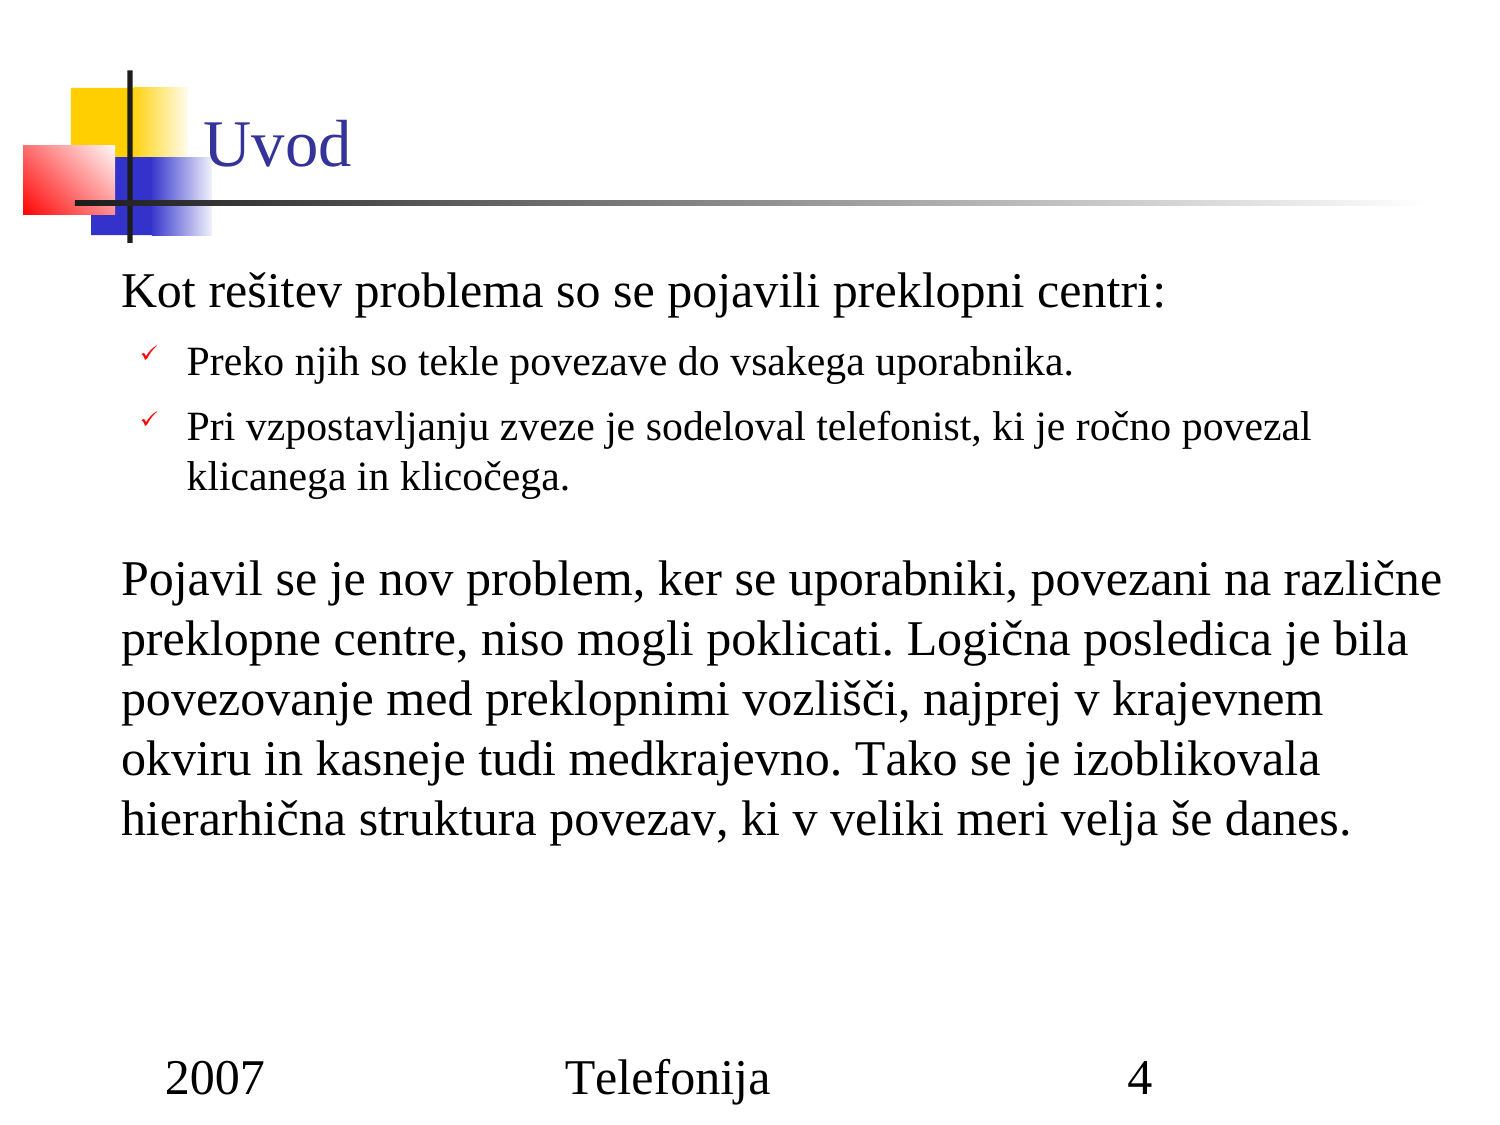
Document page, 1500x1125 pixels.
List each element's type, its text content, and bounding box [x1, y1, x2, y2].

list Kot rešitev problema so se pojavili preklopni centri: Preko njih so tekle povezave do vsakega uporabnika. Pri vzpostavljanju zveze je sodeloval telefonist, ki je ročno povezal klicanega in klicočega. Pojavil se je nov problem, ker se uporabniki, povezani na različne preklopne centre, niso mogli poklicati. Logična posledica je bila povezovanje med preklopnimi vozlišči, najprej v krajevnem okviru in kasneje tudi medkrajevno. Tako se je izoblikovala hierarhična struktura povezav, ki v veliki meri velja še danes. [50, 249, 1469, 1007]
title Uvod [188, 92, 1468, 188]
